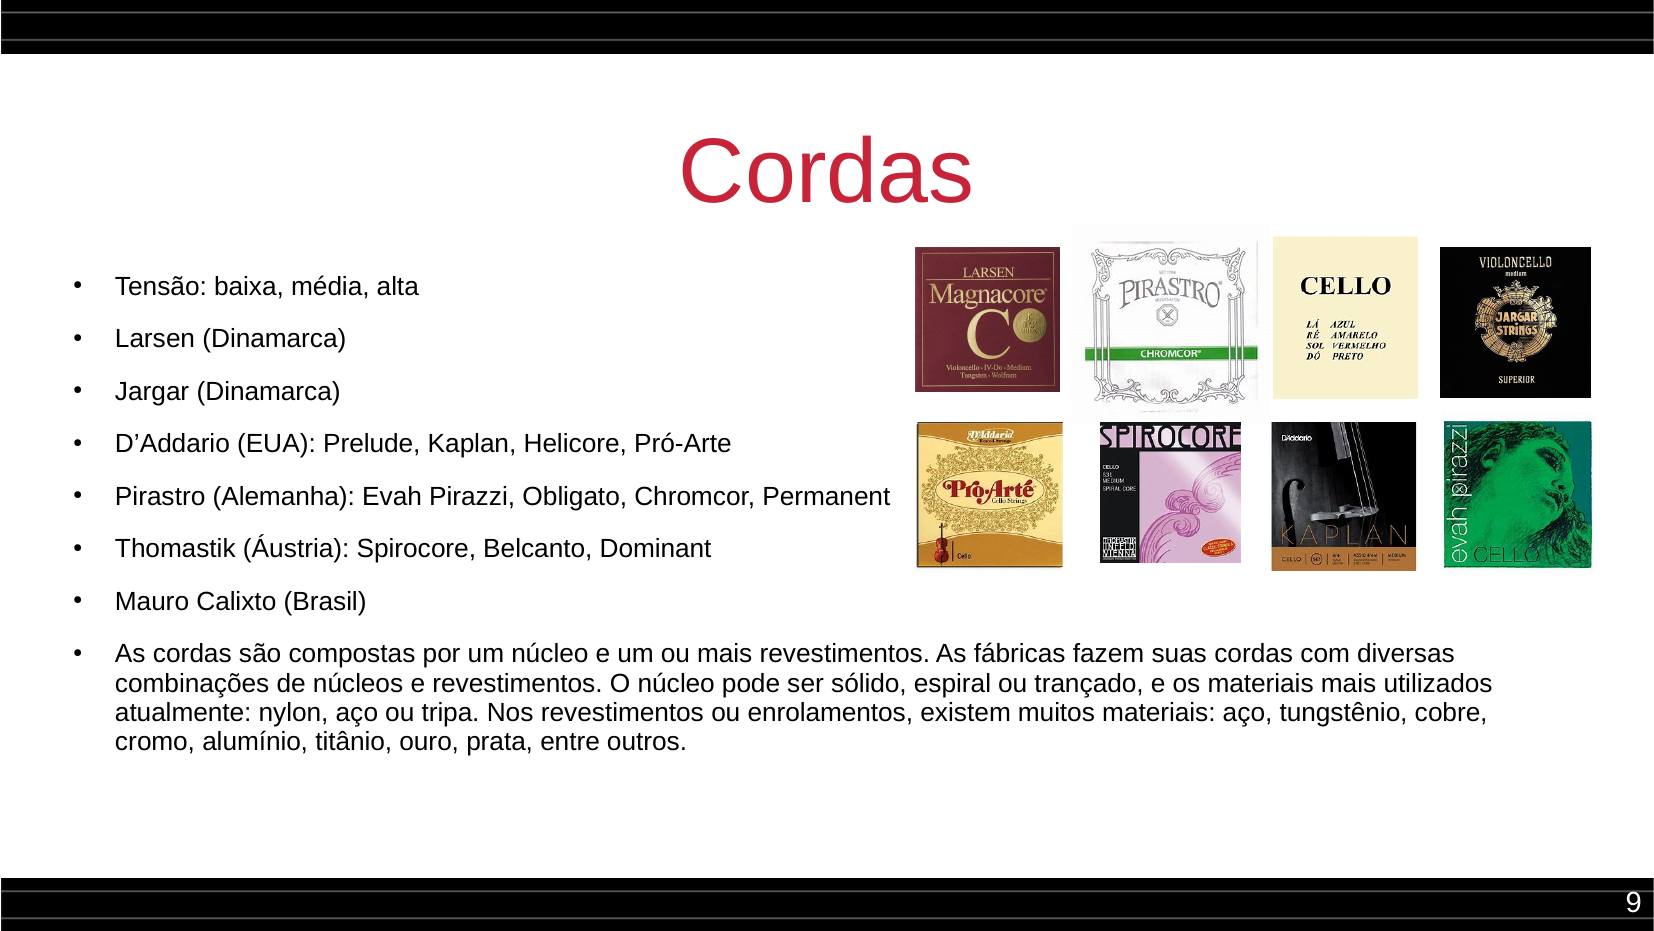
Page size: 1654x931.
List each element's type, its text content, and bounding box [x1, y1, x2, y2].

picture [1072, 225, 1418, 571]
picture [915, 422, 1063, 571]
title Cordas [82, 92, 1571, 249]
picture [1441, 413, 1595, 575]
picture [915, 247, 1060, 392]
picture [1273, 236, 1418, 399]
picture [1440, 247, 1591, 398]
list Tensão: baixa, média, alta Larsen (Dinamarca) Jargar (Dinamarca) D’Addario (EUA): Prelude, Kaplan, Helicore, Pró-Arte Pirastro (Alemanha): Evah Pirazzi, Obligato, Chromcor, Permanent Thomastik (Áustria): Spirocore, Belcanto, Dominant Mauro Calixto (Brasil) As cordas são compostas por um núcleo e um ou mais revestimentos. As fábricas fazem suas cordas com diversas combinações de núcleos e revestimentos. O núcleo pode ser sólido, espiral ou trançado, e os materiais mais utilizados atualmente: nylon, aço ou tripa. Nos revestimentos ou enrolamentos, existem muitos materiais: aço, tungstênio, cobre, cromo, alumínio, titânio, ouro, prata, entre outros. [59, 271, 1548, 758]
picture [1, 878, 1654, 931]
picture [1, 0, 1654, 54]
